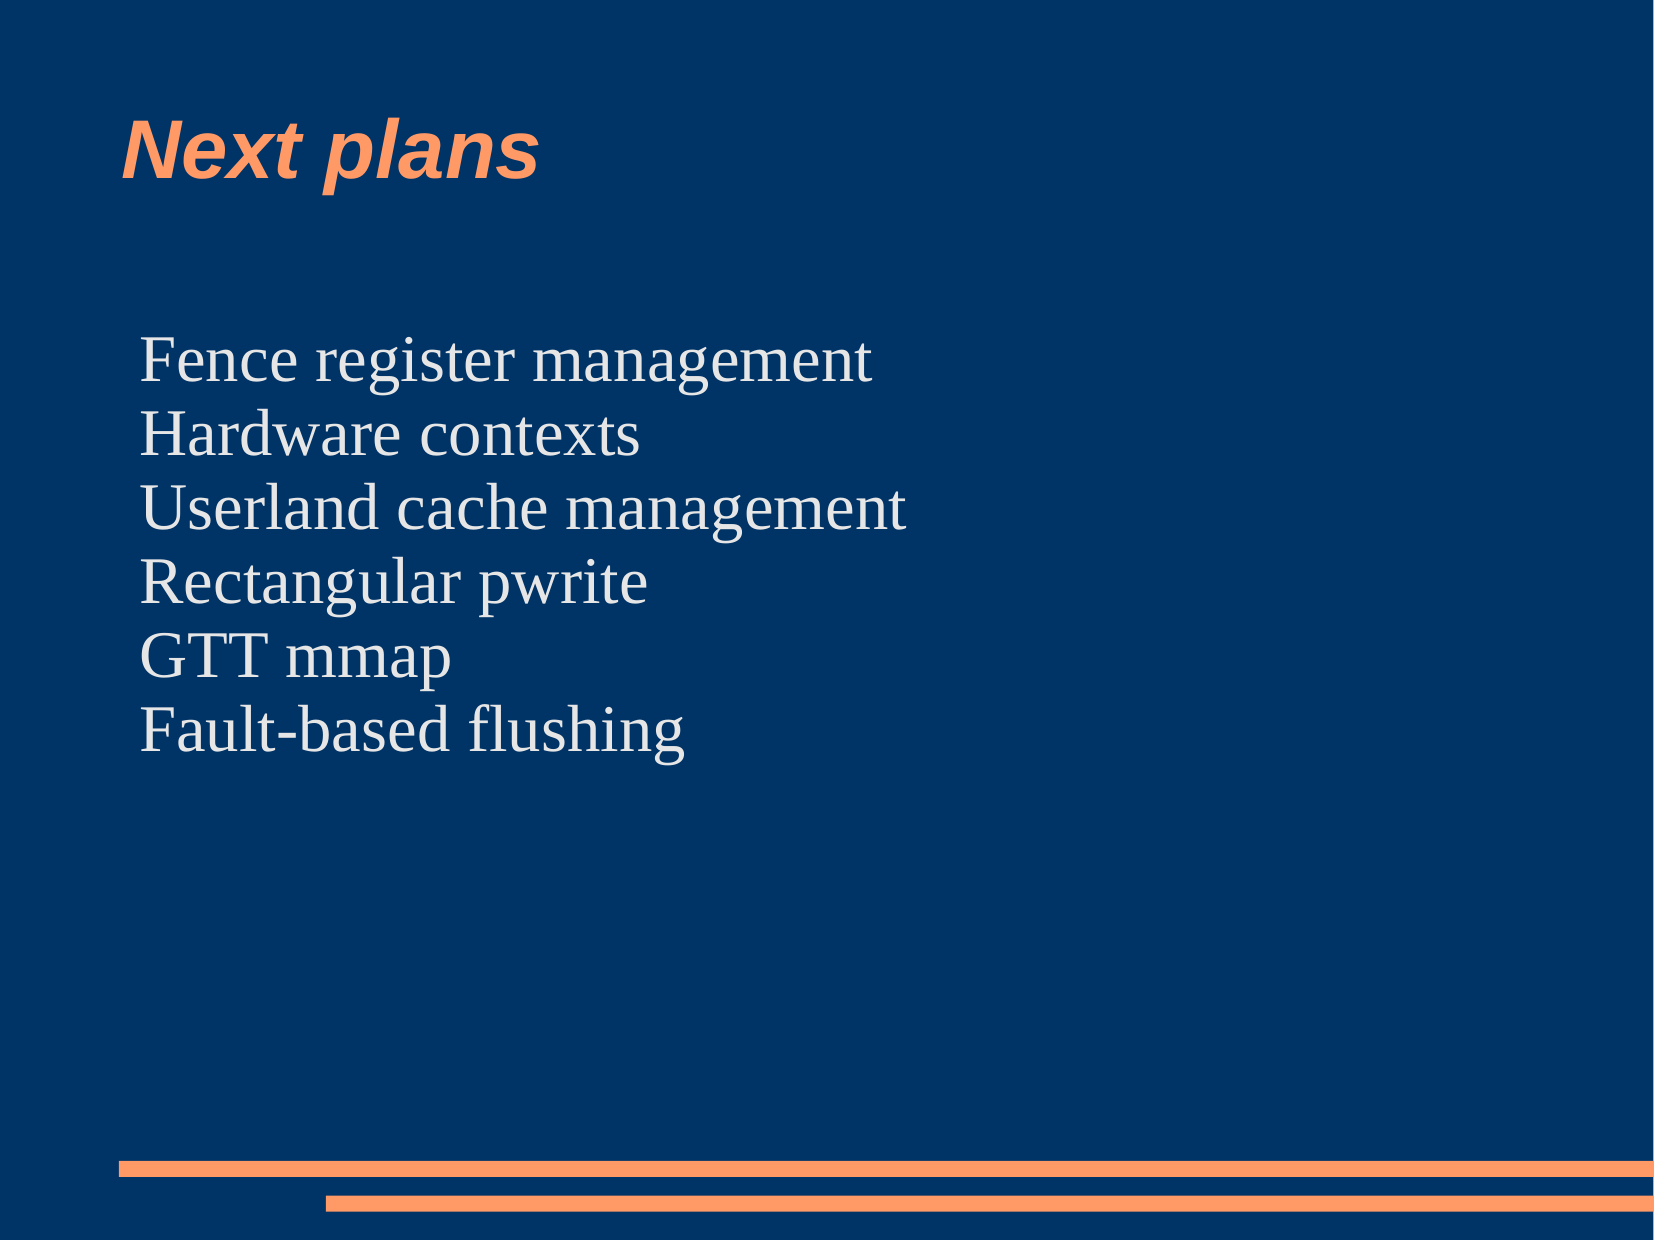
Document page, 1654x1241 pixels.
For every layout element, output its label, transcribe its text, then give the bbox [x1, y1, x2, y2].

title Next plans [121, 53, 1534, 247]
list Fence register management Hardware contexts Userland cache management Rectangular pwrite GTT mmap Fault-based flushing [121, 322, 1561, 1118]
